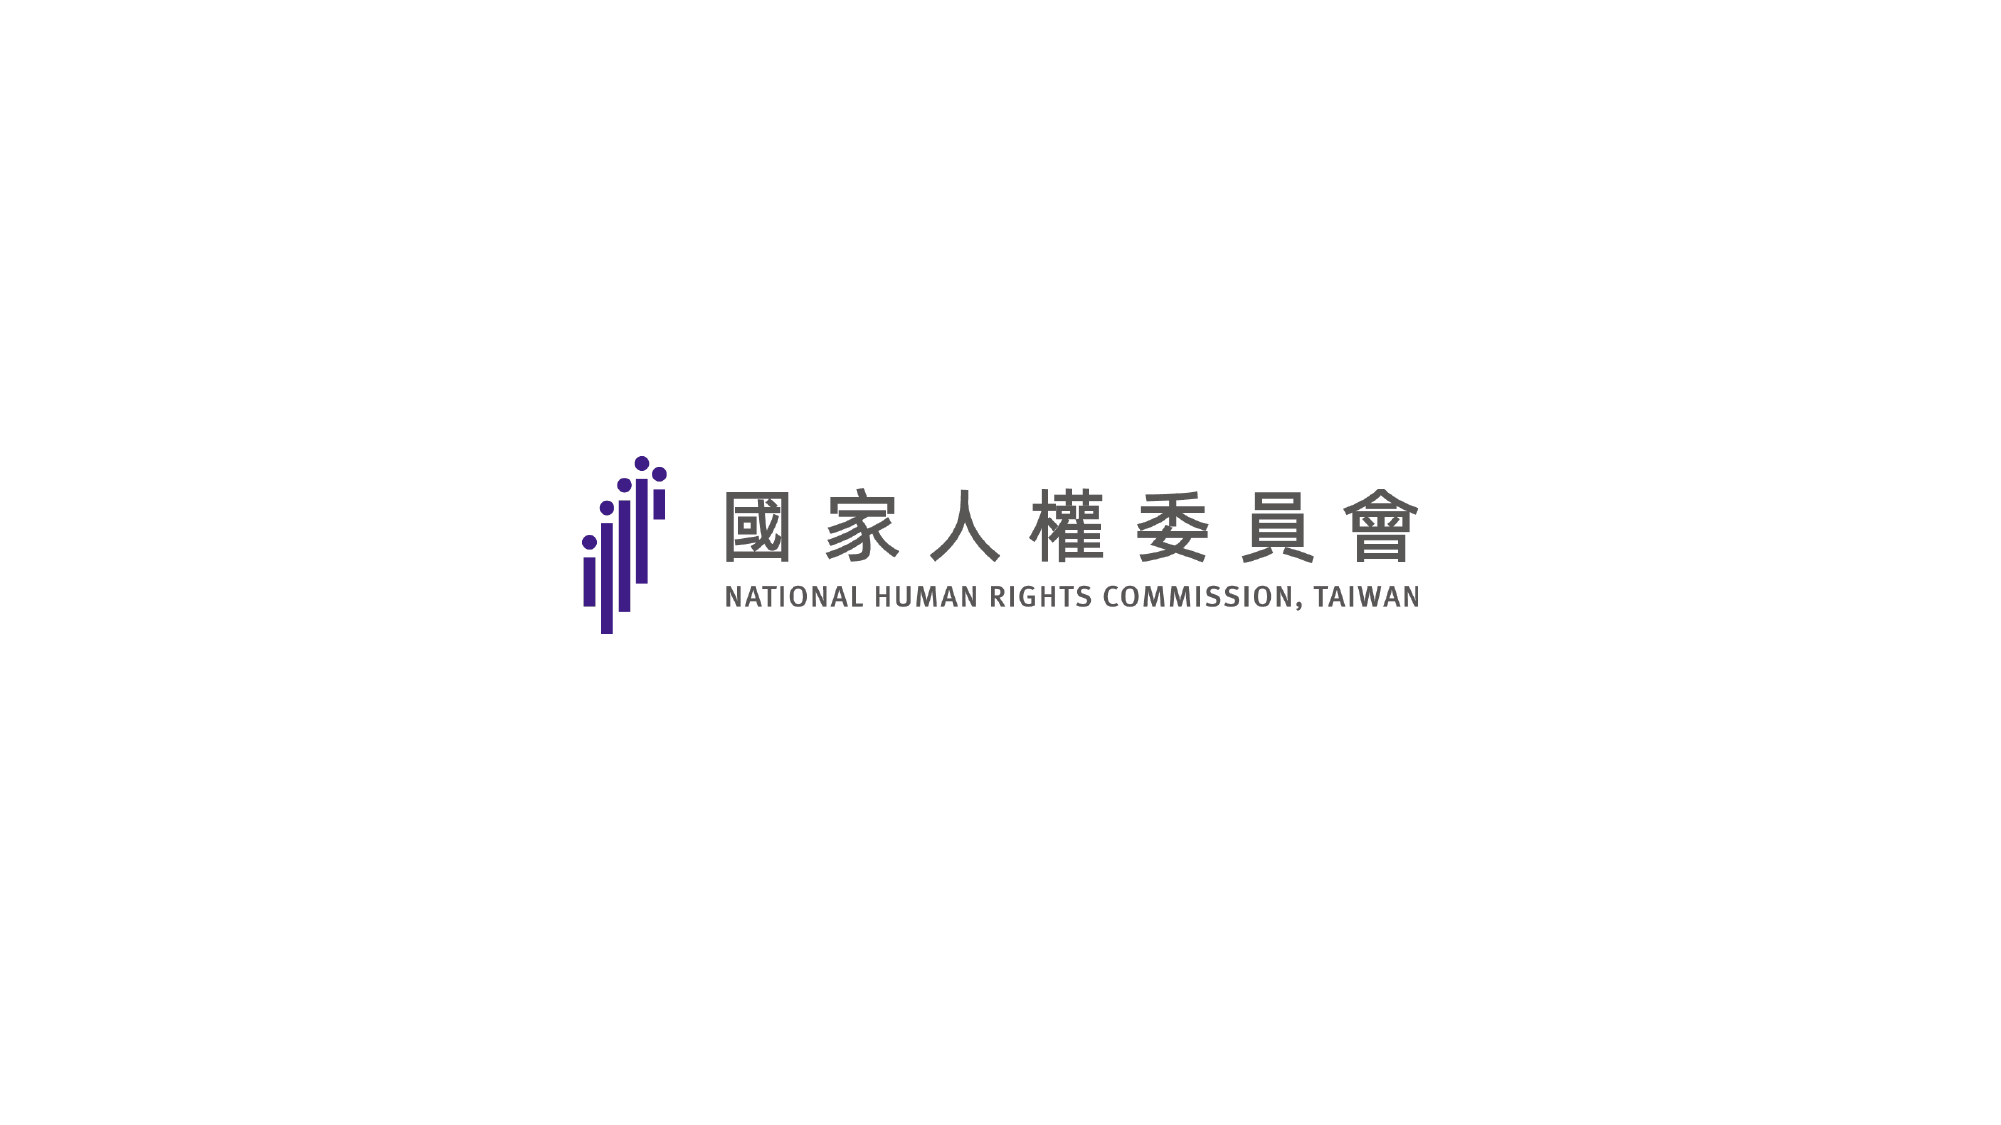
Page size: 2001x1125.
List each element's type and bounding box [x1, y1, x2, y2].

picture [582, 456, 1418, 634]
